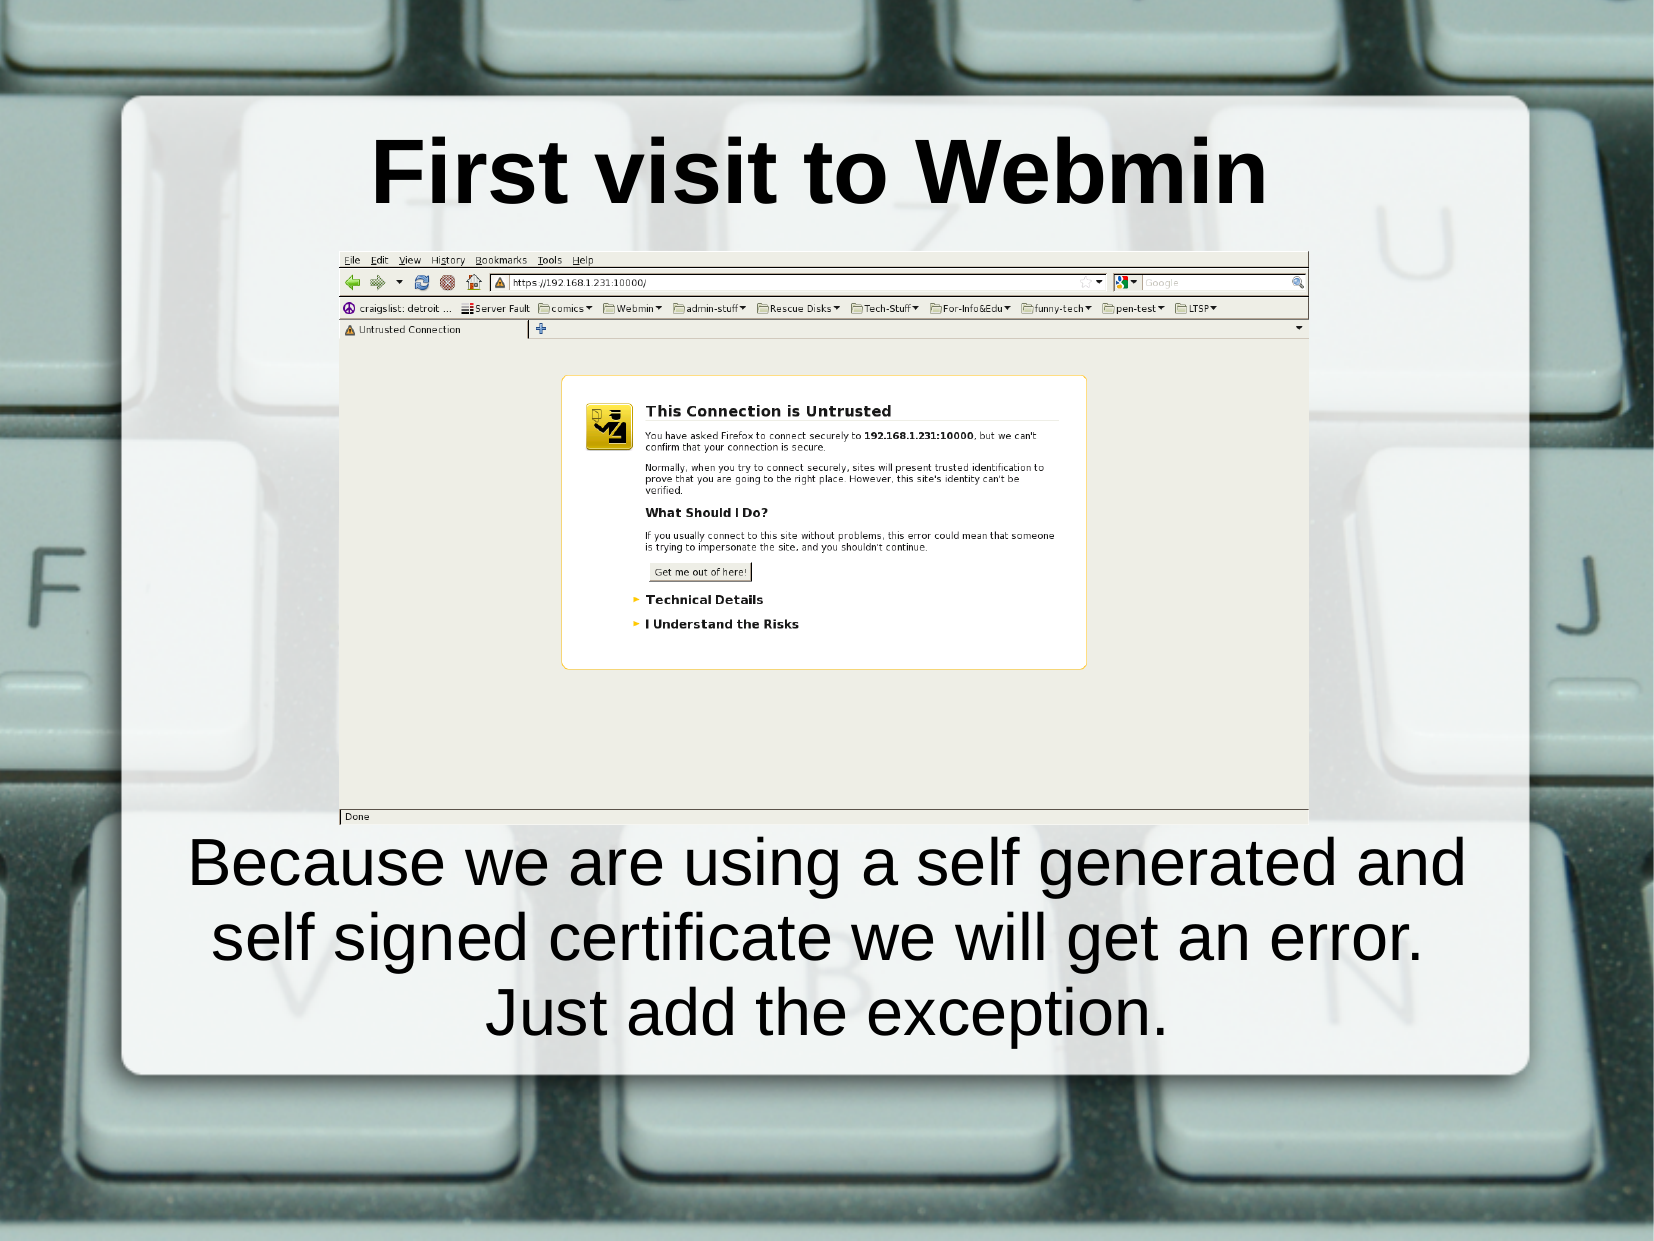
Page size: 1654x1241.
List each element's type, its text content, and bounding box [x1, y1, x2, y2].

list Because we are using a self generated and self signed certificate we will get an error. Just add the exception. [150, 825, 1507, 1075]
title First visit to Webmin [135, 112, 1506, 231]
picture [0, 0, 1654, 1241]
